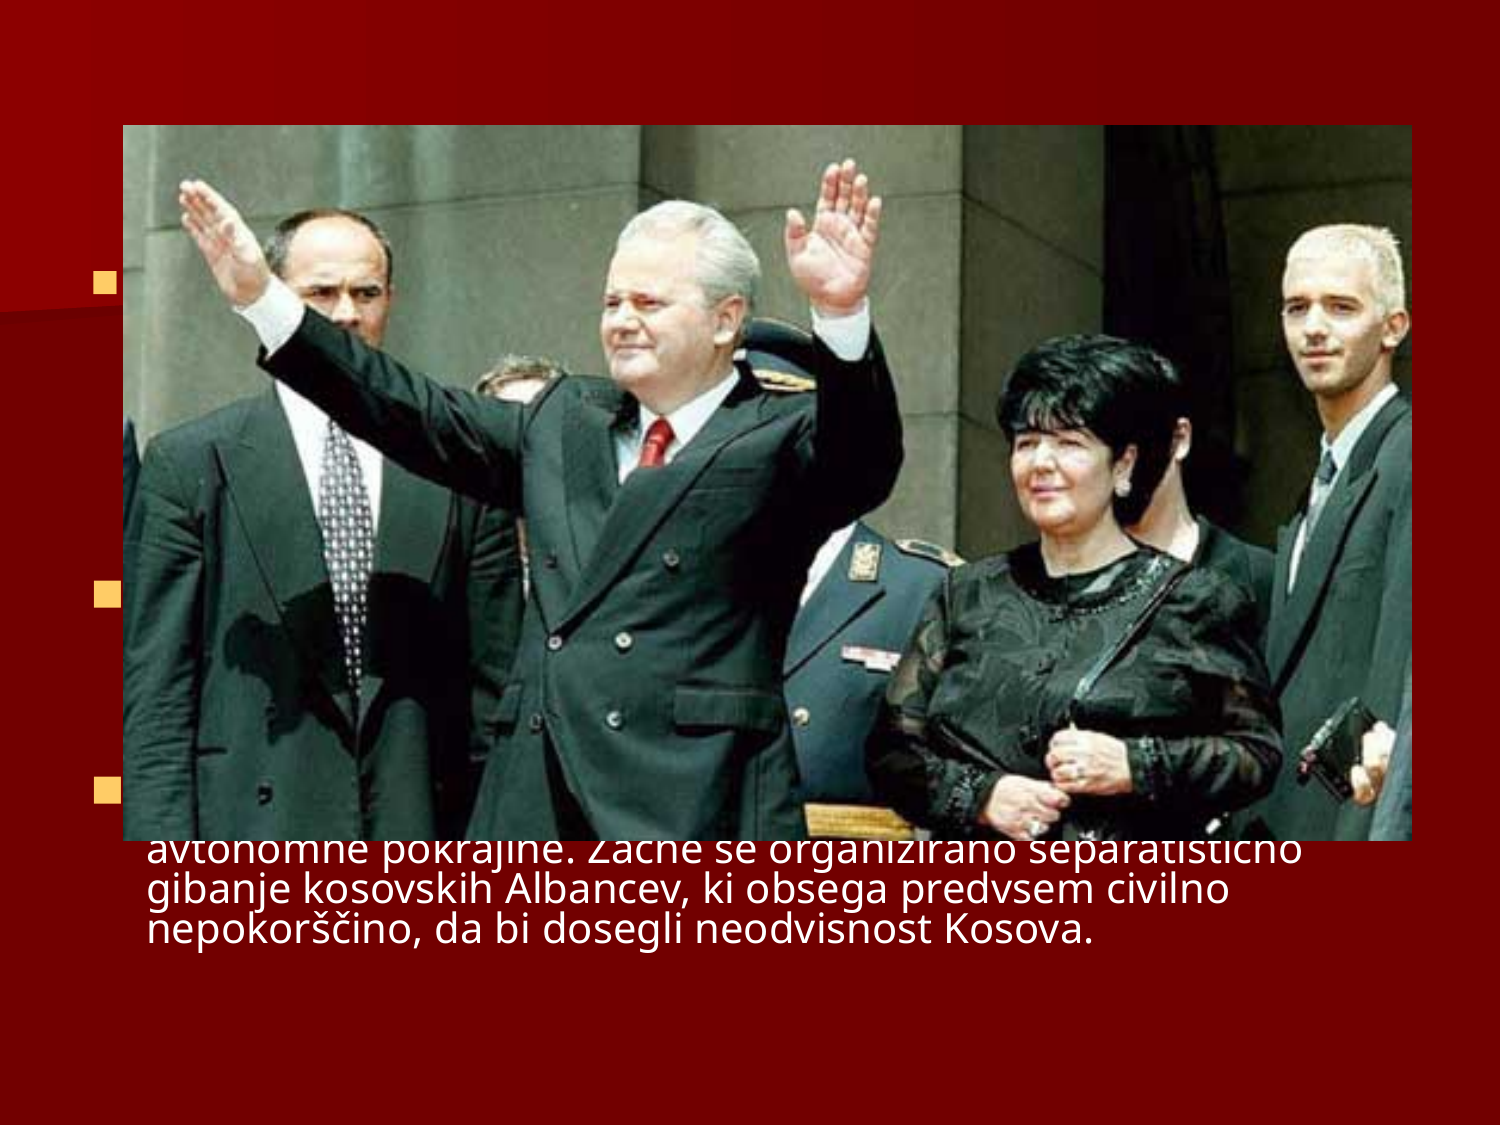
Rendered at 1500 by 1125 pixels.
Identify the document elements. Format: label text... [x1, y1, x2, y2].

list 1974 - Z novo jugoslovansko ustavo postane Kosovo avtonomna pokrajina v okviru Srbije z obsežno avtonomijo in samoupravo, lastnim predsednikom in premierom ter sedežem v predsedstvu federacije. S 75 odstotkov se delež Albancev povzpne na 90 odstotkov; populacija Srbov se zmanjša na 8 odstotkov. 1981 - Protesti albanskih študentov prerasejo v nasilne izgrede; oblasti jih sicer hitro zatrejo, vendar se začnejo pojavljati vse ostrejše etnične napetosti. 1989 - Srbija s svojo ustavo odvzame Kosovu status avtonomne pokrajine. Začne se organizirano separatistično gibanje kosovskih Albancev, ki obsega predvsem civilno nepokorščino, da bi dosegli neodvisnost Kosova. [75, 262, 1425, 1000]
picture [123, 125, 1412, 841]
